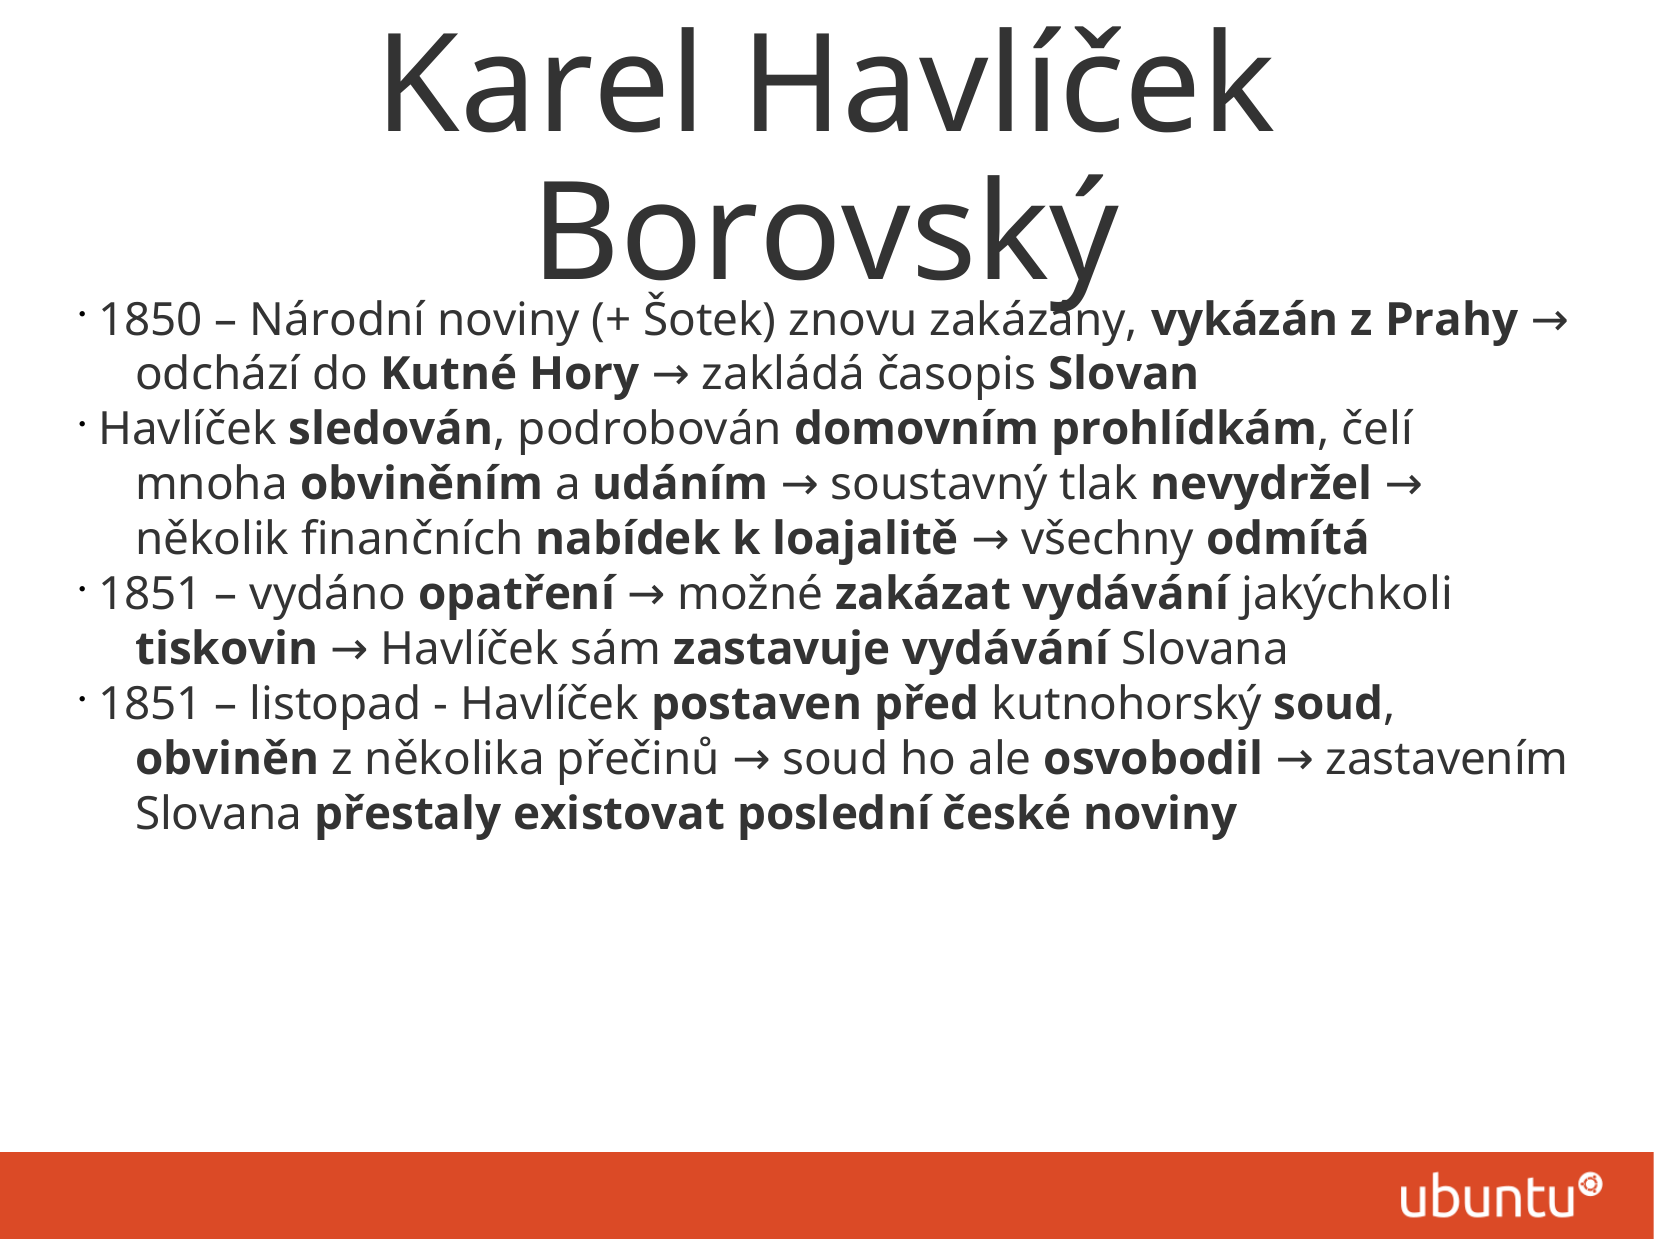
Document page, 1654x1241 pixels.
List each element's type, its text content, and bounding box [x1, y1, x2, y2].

title Karel Havlíček Borovský [56, 74, 1596, 249]
picture [0, 1152, 1654, 1239]
list 1850 – Národní noviny (+ Šotek) znovu zakázány, vykázán z Prahy → odchází do Kutné Hory → zakládá časopis Slovan Havlíček sledován, podrobován domovním prohlídkám, čelí mnoha obviněním a udáním → soustavný tlak nevydržel → několik finančních nabídek k loajalitě → všechny odmítá 1851 – vydáno opatření → možné zakázat vydávání jakýchkoli tiskovin → Havlíček sám zastavuje vydávání Slovana 1851 – listopad - Havlíček postaven před kutnohorský soud, obviněn z několika přečinů → soud ho ale osvobodil → zastavením Slovana přestaly existovat poslední české noviny [70, 280, 1583, 1100]
